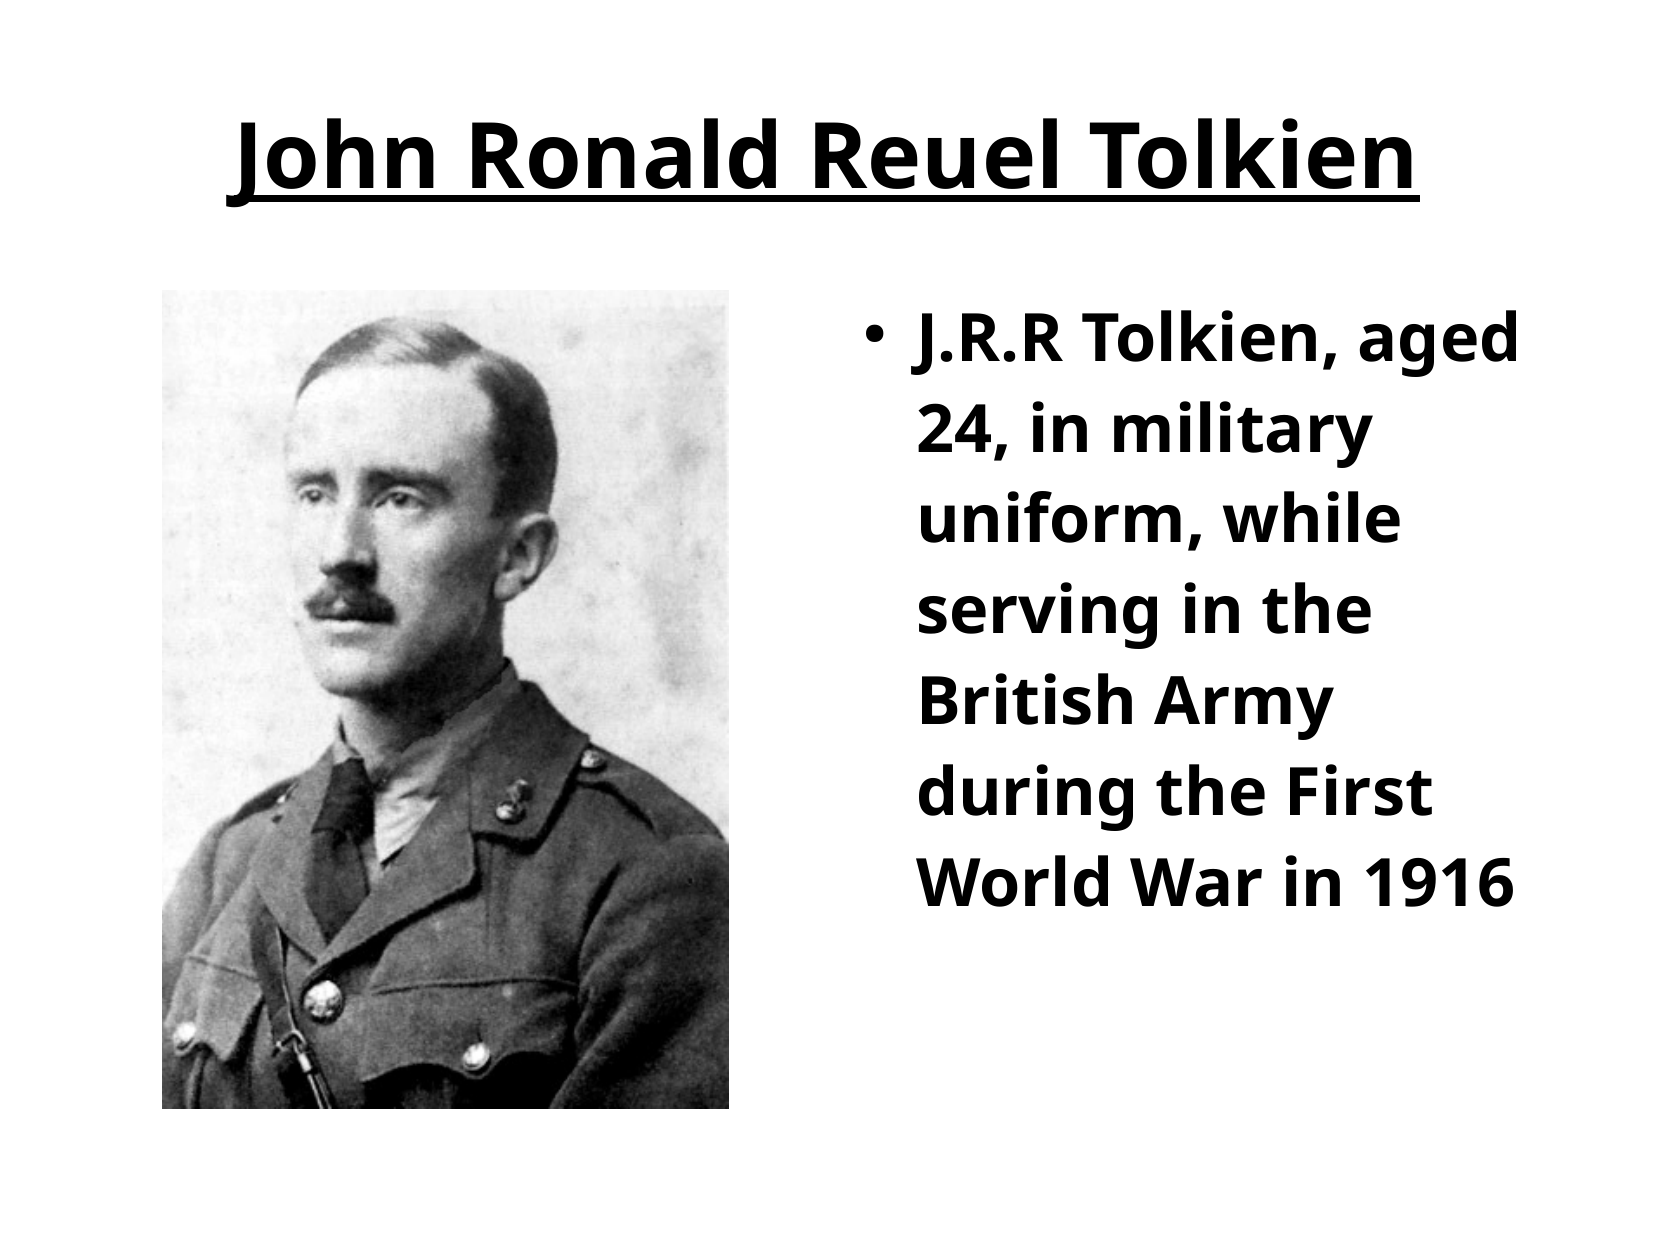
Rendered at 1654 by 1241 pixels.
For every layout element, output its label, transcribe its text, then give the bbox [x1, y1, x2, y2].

list J.R.R Tolkien, aged 24, in military uniform, while serving in the British Army during the First World War in 1916 [845, 290, 1572, 1109]
title John Ronald Reuel Tolkien [82, 49, 1571, 257]
picture [162, 290, 729, 1109]
